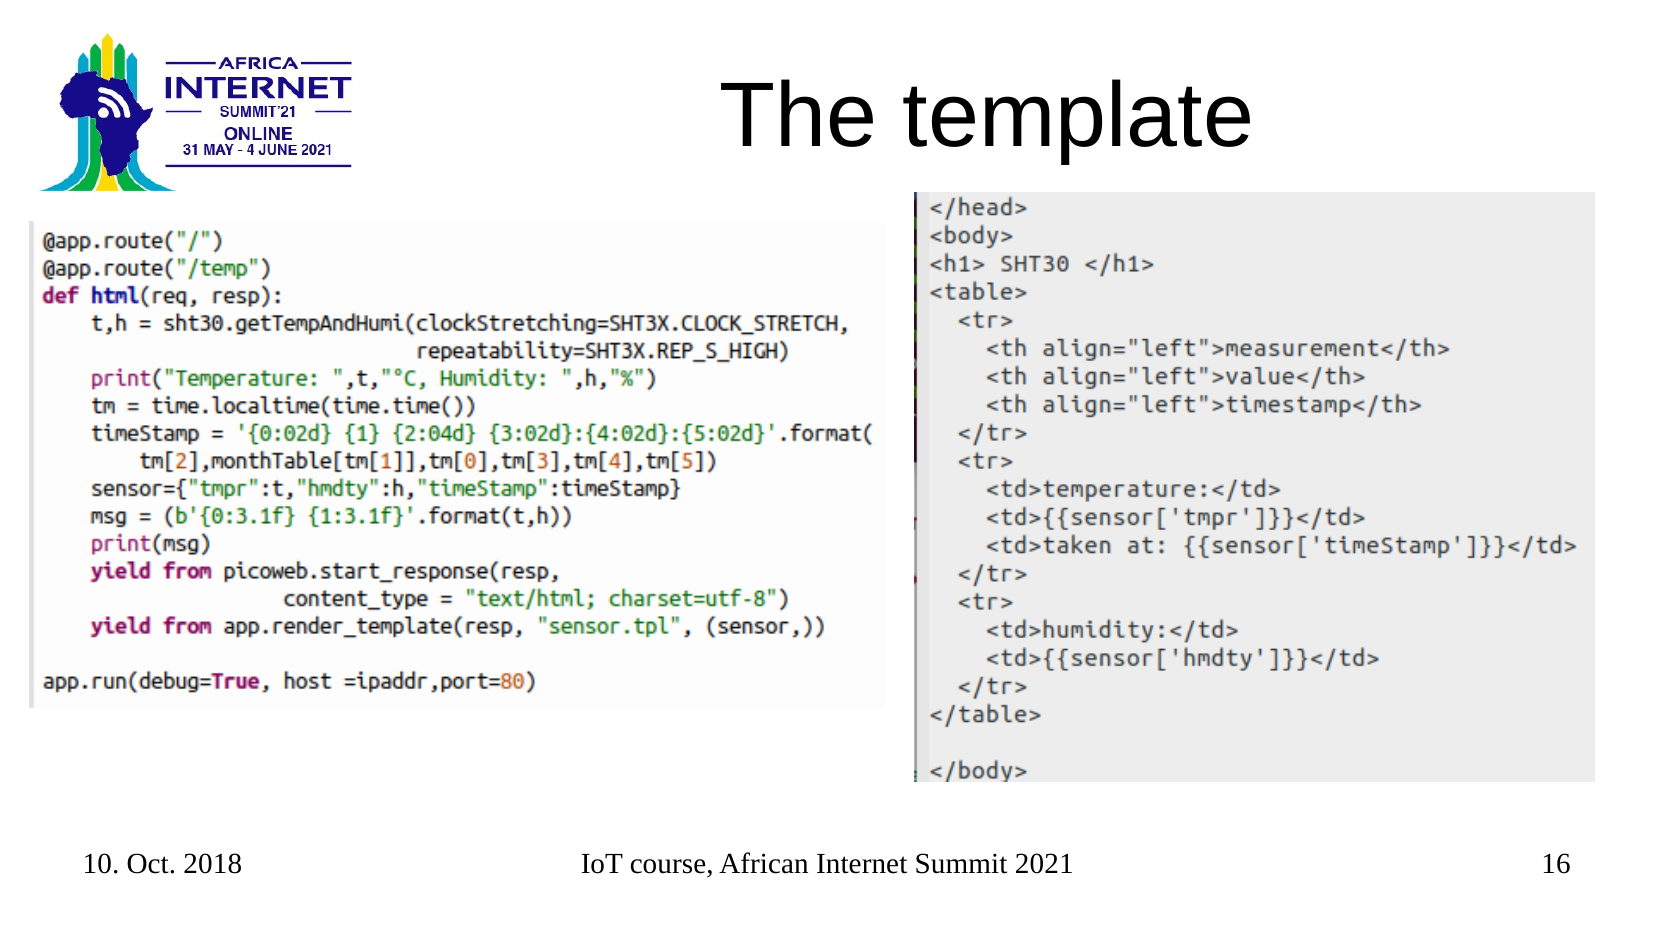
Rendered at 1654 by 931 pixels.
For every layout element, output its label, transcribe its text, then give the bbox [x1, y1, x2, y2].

title The template [403, 37, 1571, 193]
picture [29, 221, 886, 708]
picture [9, 11, 384, 207]
picture [914, 192, 1595, 782]
